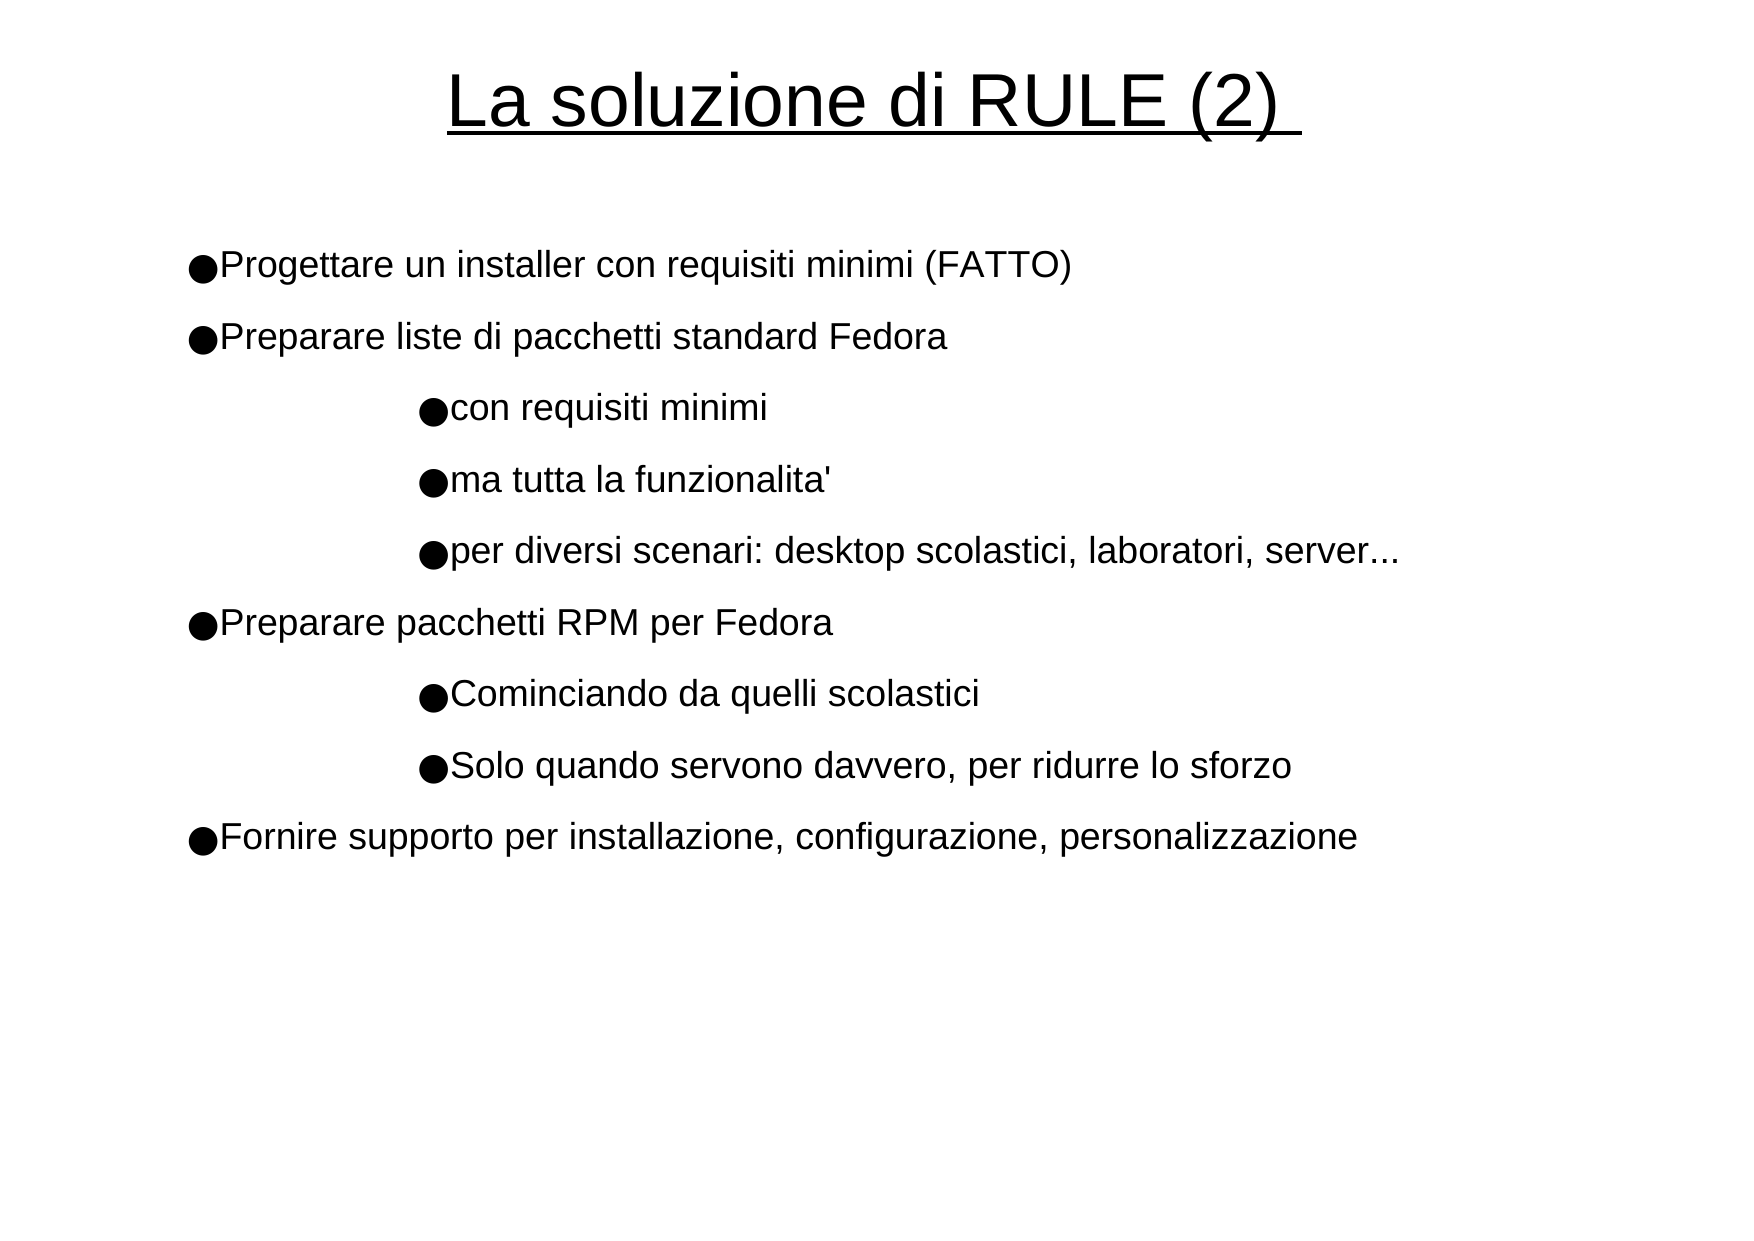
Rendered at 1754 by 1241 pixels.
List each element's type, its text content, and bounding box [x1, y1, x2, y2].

text_box La soluzione di RULE (2) [175, 58, 1573, 152]
text_box Progettare un installer con requisiti minimi (FATTO) Preparare liste di pacchetti standard Fedora con requisiti minimi ma tutta la funzionalita' per diversi scenari: desktop scolastici, laboratori, server... Preparare pacchetti RPM per Fedora Cominciando da quelli scolastici Solo quando servono davvero, per ridurre lo sforzo Fornire supporto per installazione, configurazione, personalizzazione [169, 243, 1567, 899]
